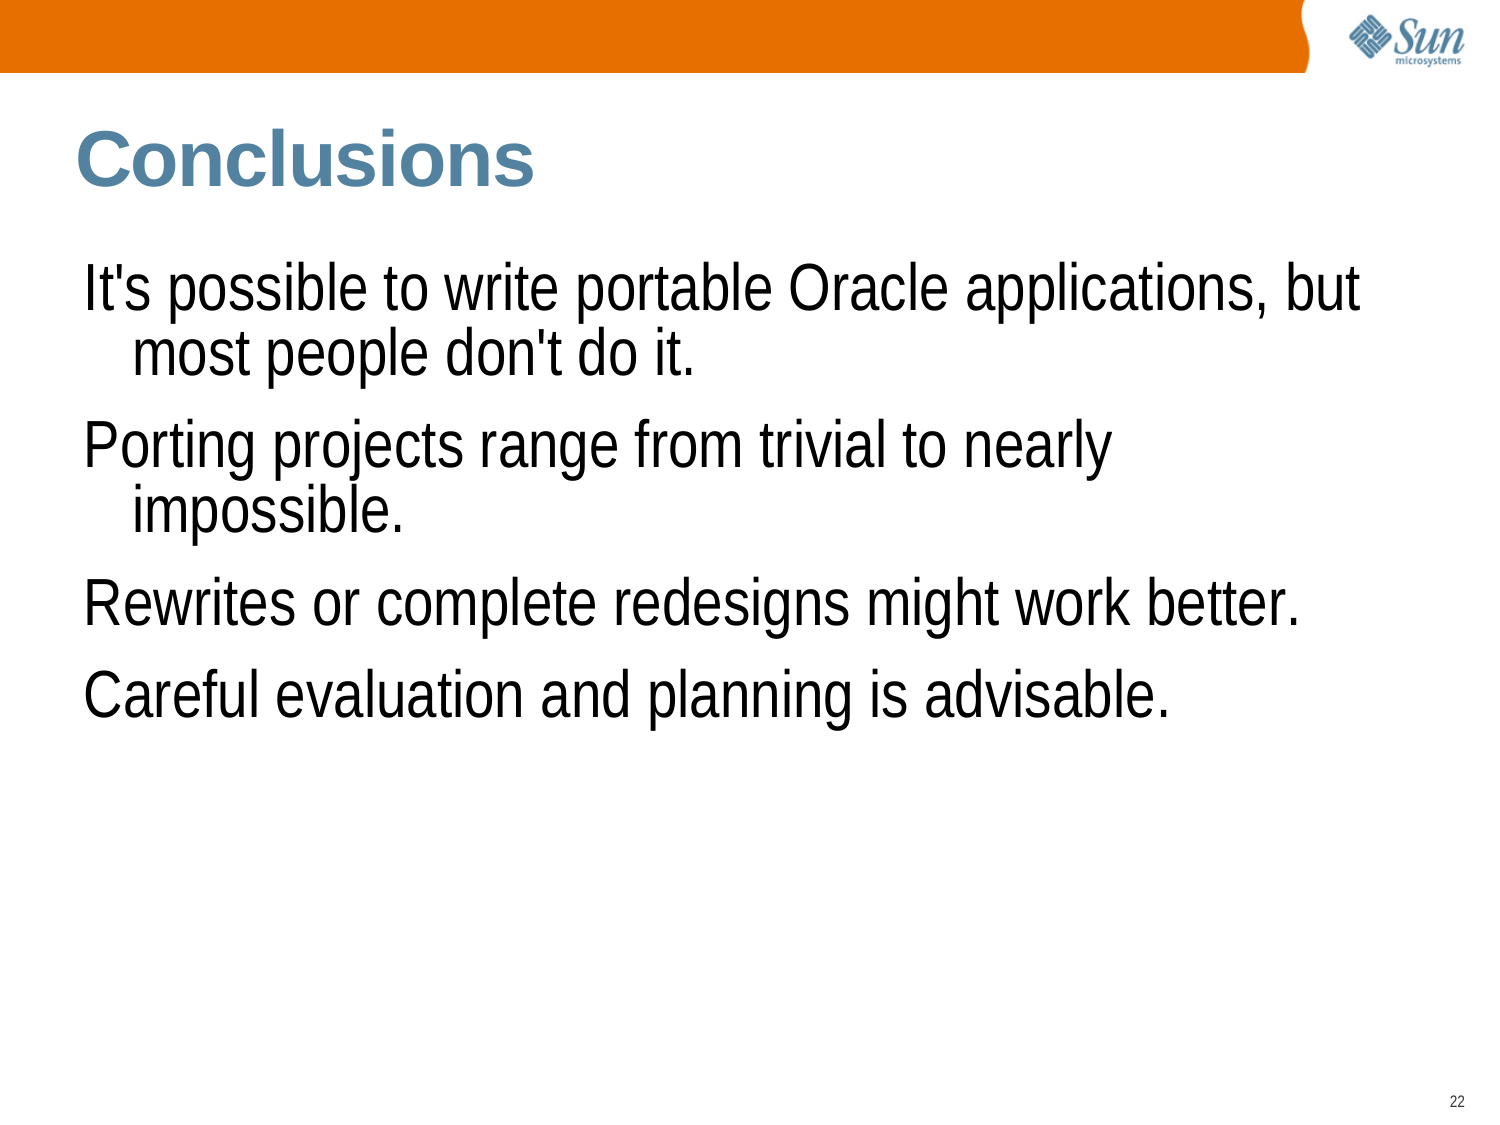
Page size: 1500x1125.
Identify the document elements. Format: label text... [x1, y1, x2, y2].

title Conclusions [75, 123, 1437, 227]
picture [0, 0, 1500, 73]
list It's possible to write portable Oracle applications, but most people don't do it. Porting projects range from trivial to nearly impossible. Rewrites or complete redesigns might work better. Careful evaluation and planning is advisable. [64, 258, 1401, 1062]
